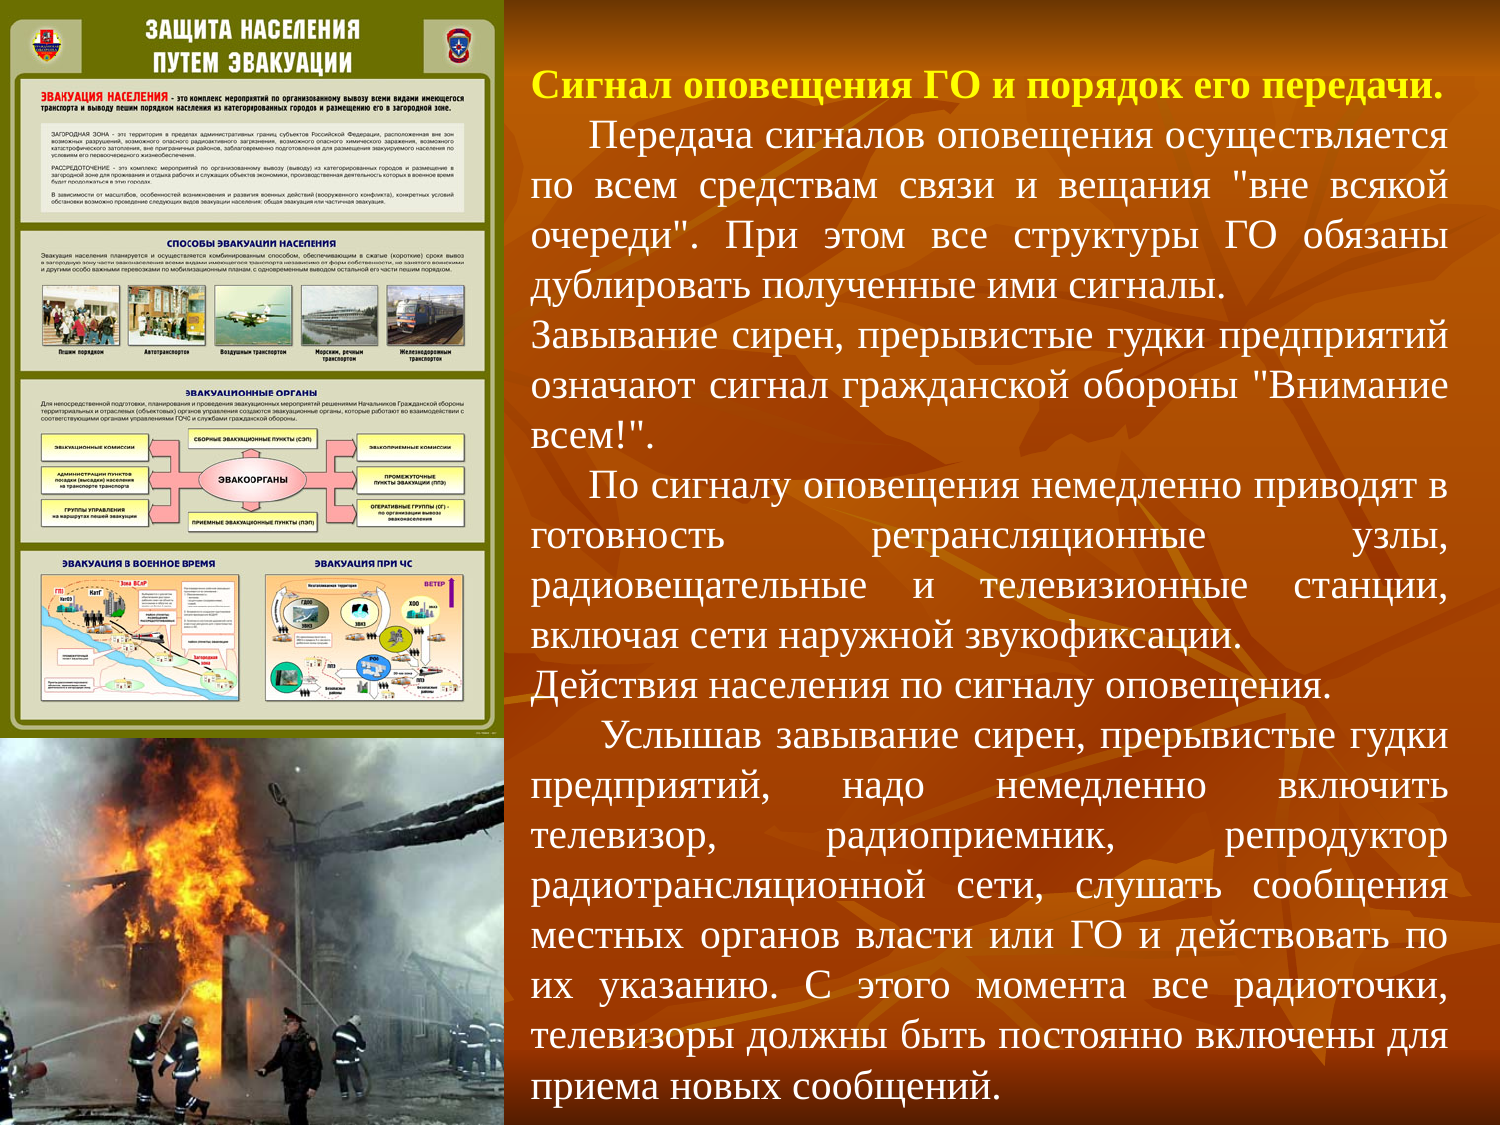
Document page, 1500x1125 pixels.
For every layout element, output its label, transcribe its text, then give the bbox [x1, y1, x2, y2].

text_box Сигнал оповещения ГО и порядок его передачи. Передача сигналов оповещения осуществляется по всем средствам связи и вещания "вне всякой очереди". При этом все структуры ГО обязаны дублировать полученные ими сигналы. Завывание сирен, прерывистые гудки предприятий означают сигнал гражданской обороны "Внимание всем!". По сигналу оповещения немедленно приводят в готовность ретрансляционные узлы, радиовещательные и телевизионные станции, включая сети наружной звукофиксации. Действия населения по сигналу оповещения. Услышав завывание сирен, прерывистые гудки предприятий, надо немедленно включить телевизор, радиоприемник, репродуктор радиотрансляционной сети, слушать сообщения местных органов власти или ГО и действовать по их указанию. С этого момента все радиоточки, телевизоры должны быть постоянно включены для приема новых сообщений. [515, 49, 1465, 1125]
picture [0, 0, 504, 1125]
